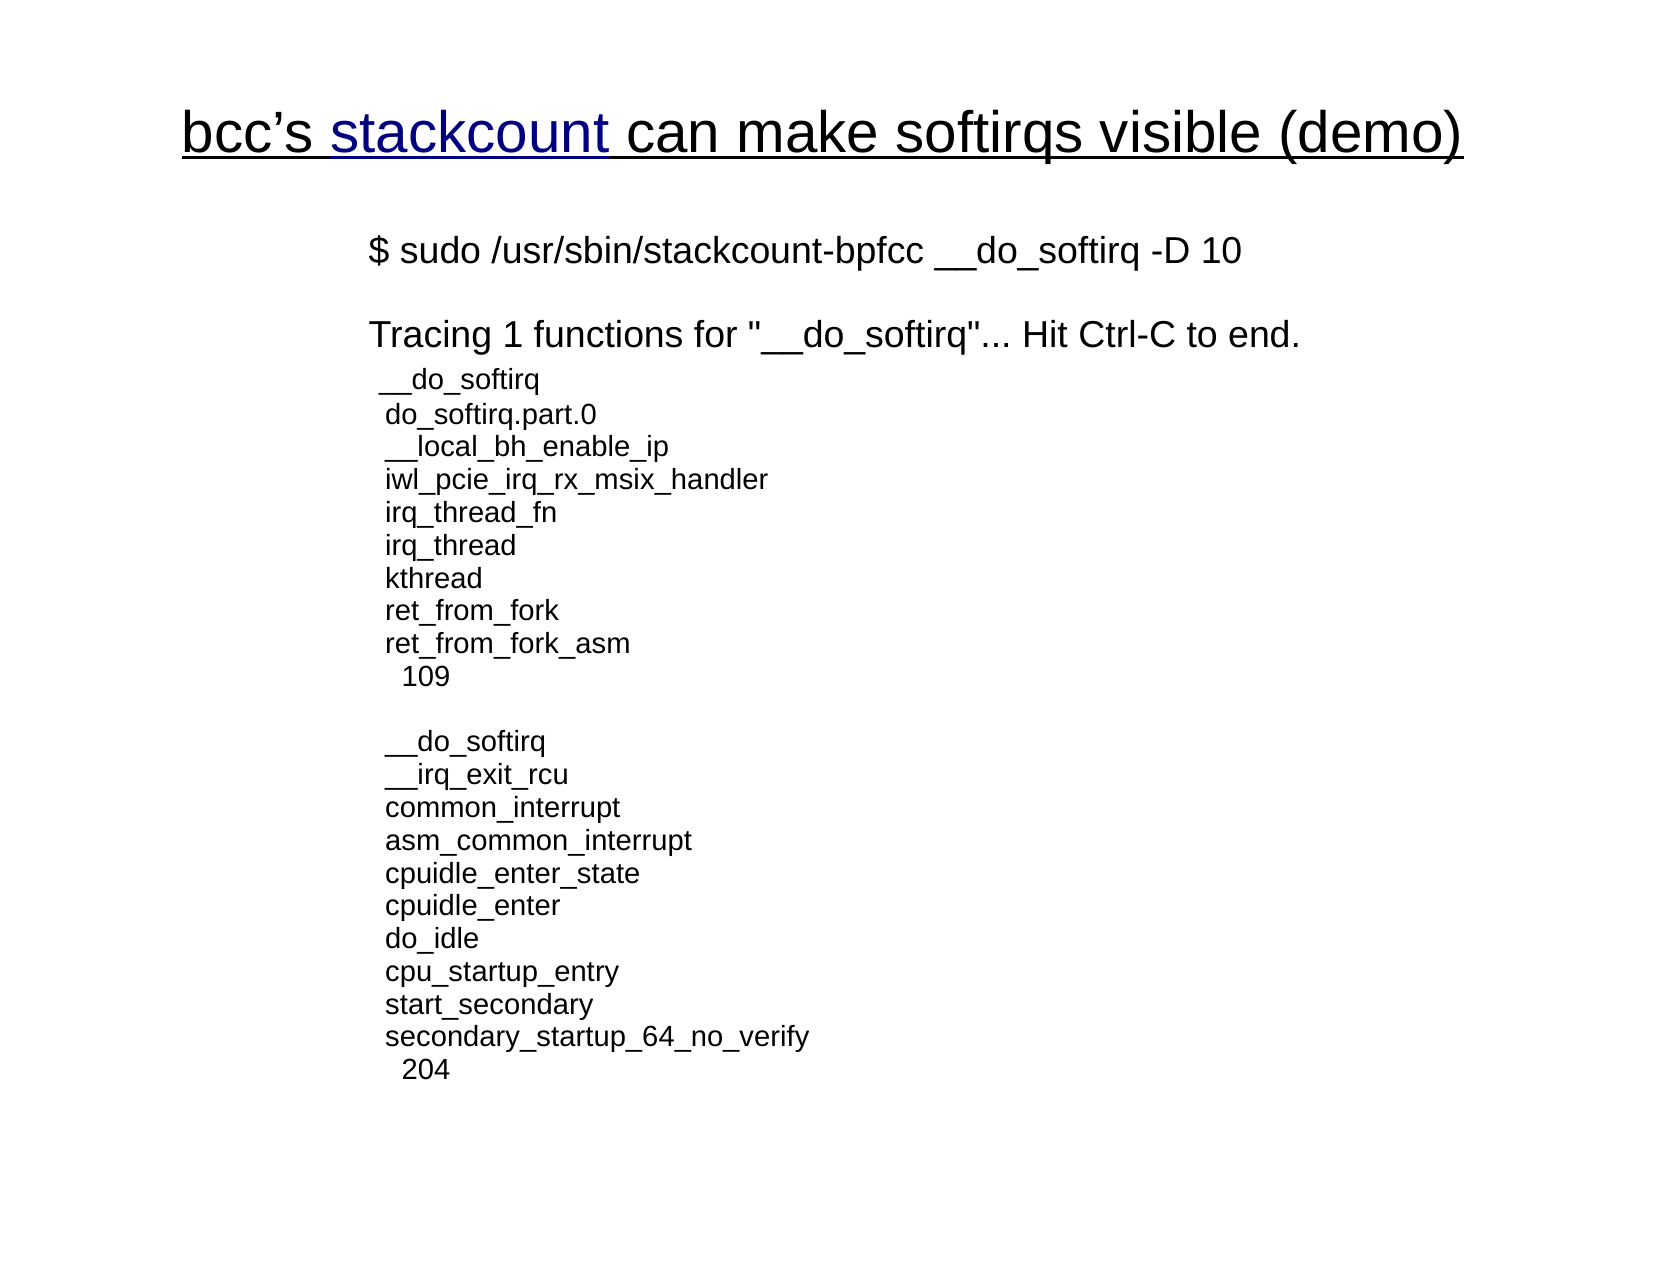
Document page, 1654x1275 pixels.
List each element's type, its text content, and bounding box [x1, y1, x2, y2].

title bcc’s stackcount can make softirqs visible (demo) [82, 50, 1564, 215]
text_box $ sudo /usr/sbin/stackcount-bpfcc __do_softirq -D 10 Tracing 1 functions for "__do_softirq"... Hit Ctrl-C to end. __do_softirq do_softirq.part.0 __local_bh_enable_ip iwl_pcie_irq_rx_msix_handler irq_thread_fn irq_thread kthread ret_from_fork ret_from_fork_asm 109 __do_softirq __irq_exit_rcu common_interrupt asm_common_interrupt cpuidle_enter_state cpuidle_enter do_idle cpu_startup_entry start_secondary secondary_startup_64_no_verify 204 [353, 222, 1318, 1112]
